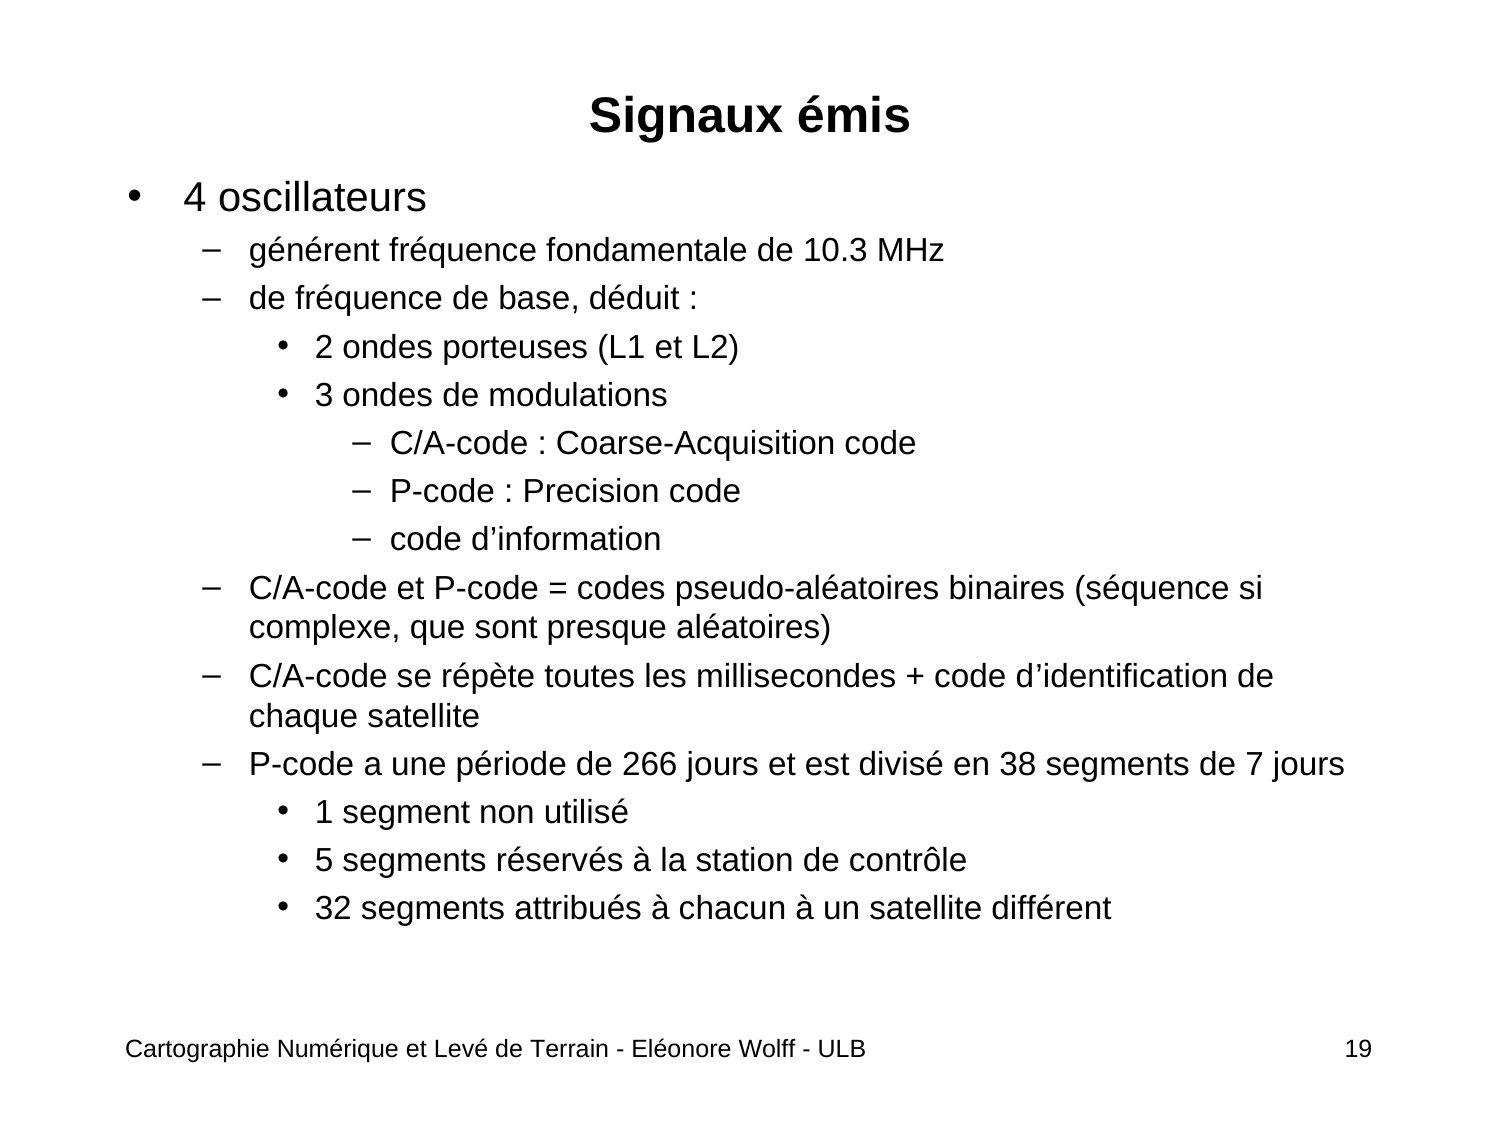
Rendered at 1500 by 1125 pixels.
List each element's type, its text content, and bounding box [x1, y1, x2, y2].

text_box Cartographie Numérique et Levé de Terrain - Eléonore Wolff - ULB [110, 1024, 1271, 1100]
list 4 oscillateurs générent fréquence fondamentale de 10.3 MHz de fréquence de base, déduit : 2 ondes porteuses (L1 et L2)‏ 3 ondes de modulations C/A-code : Coarse-Acquisition code P-code : Precision code code d’information C/A-code et P-code = codes pseudo-aléatoires binaires (séquence si complexe, que sont presque aléatoires)‏ C/A-code se répète toutes les millisecondes + code d’identification de chaque satellite P-code a une période de 266 jours et est divisé en 38 segments de 7 jours 1 segment non utilisé 5 segments réservés à la station de contrôle 32 segments attribués à chacun à un satellite différent [112, 162, 1388, 1013]
title Signaux émis [112, 68, 1388, 157]
text_box <number> [1279, 1024, 1388, 1100]
